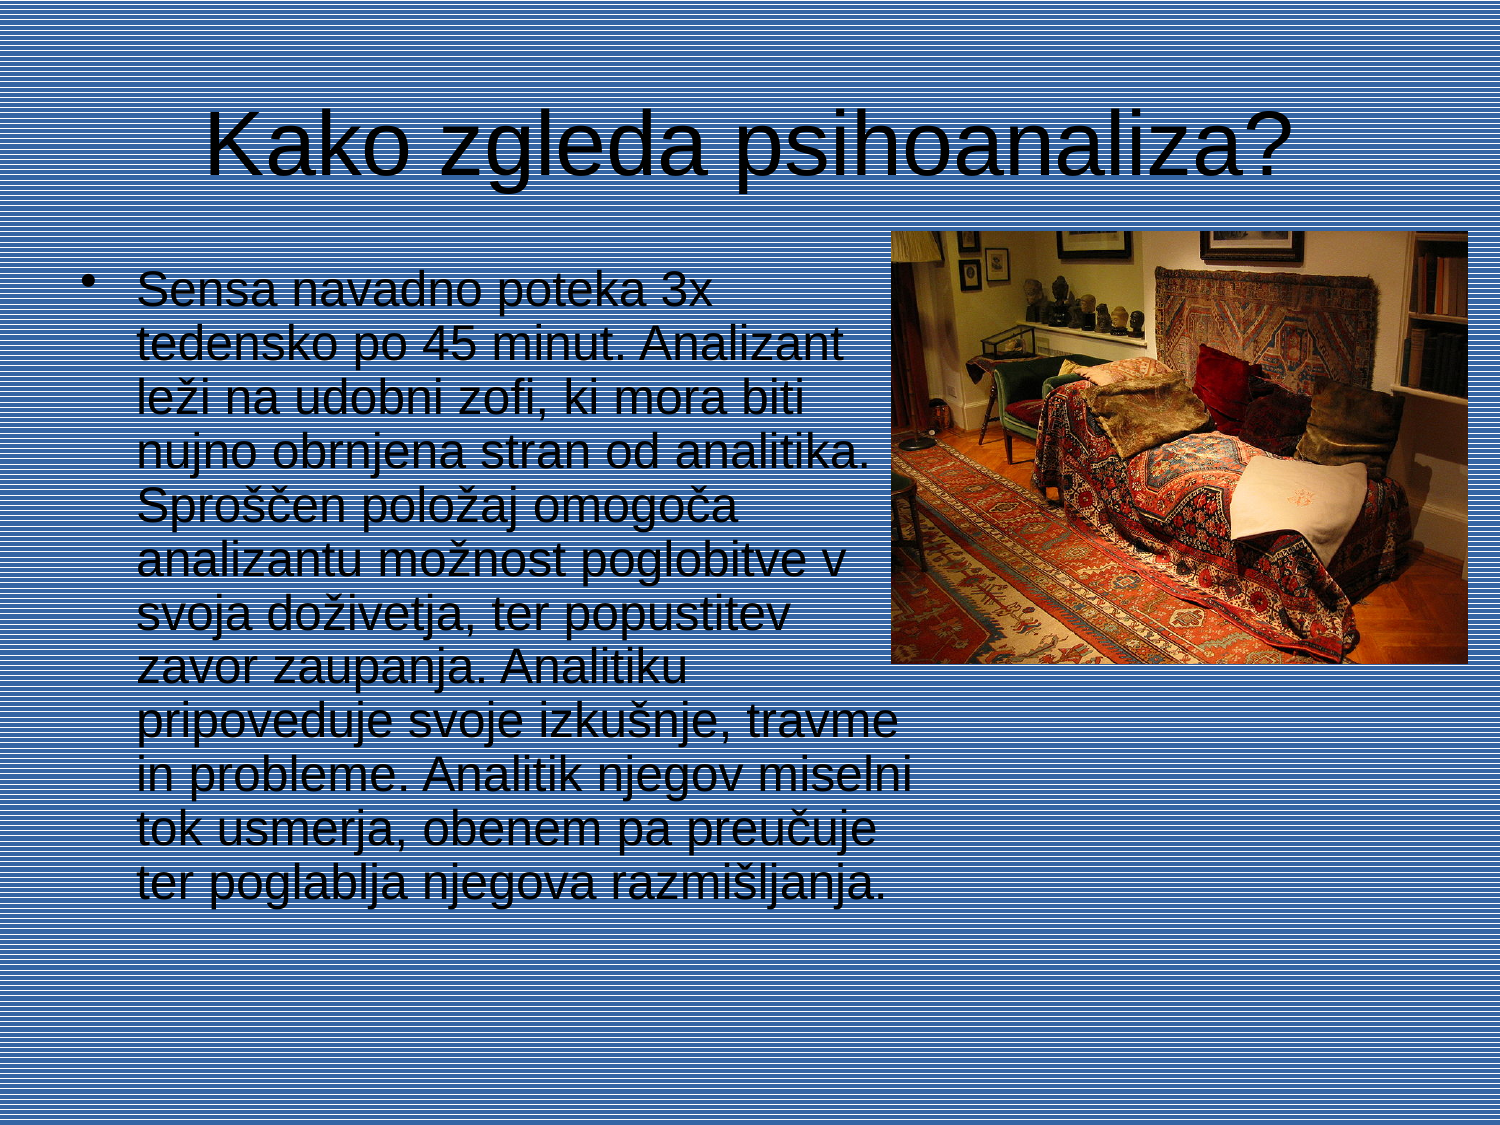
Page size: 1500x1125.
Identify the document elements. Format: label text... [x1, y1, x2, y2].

picture [891, 231, 1468, 664]
title Kako zgleda psihoanaliza? [75, 45, 1425, 233]
list Sensa navadno poteka 3x tedensko po 45 minut. Analizant leži na udobni zofi, ki mora biti nujno obrnjena stran od analitika. Sproščen položaj omogoča analizantu možnost poglobitve v svoja doživetja, ter popustitev zavor zaupanja. Analitiku pripoveduje svoje izkušnje, travme in probleme. Analitik njegov miselni tok usmerja, obenem pa preučuje ter poglablja njegova razmišljanja. [64, 255, 929, 998]
